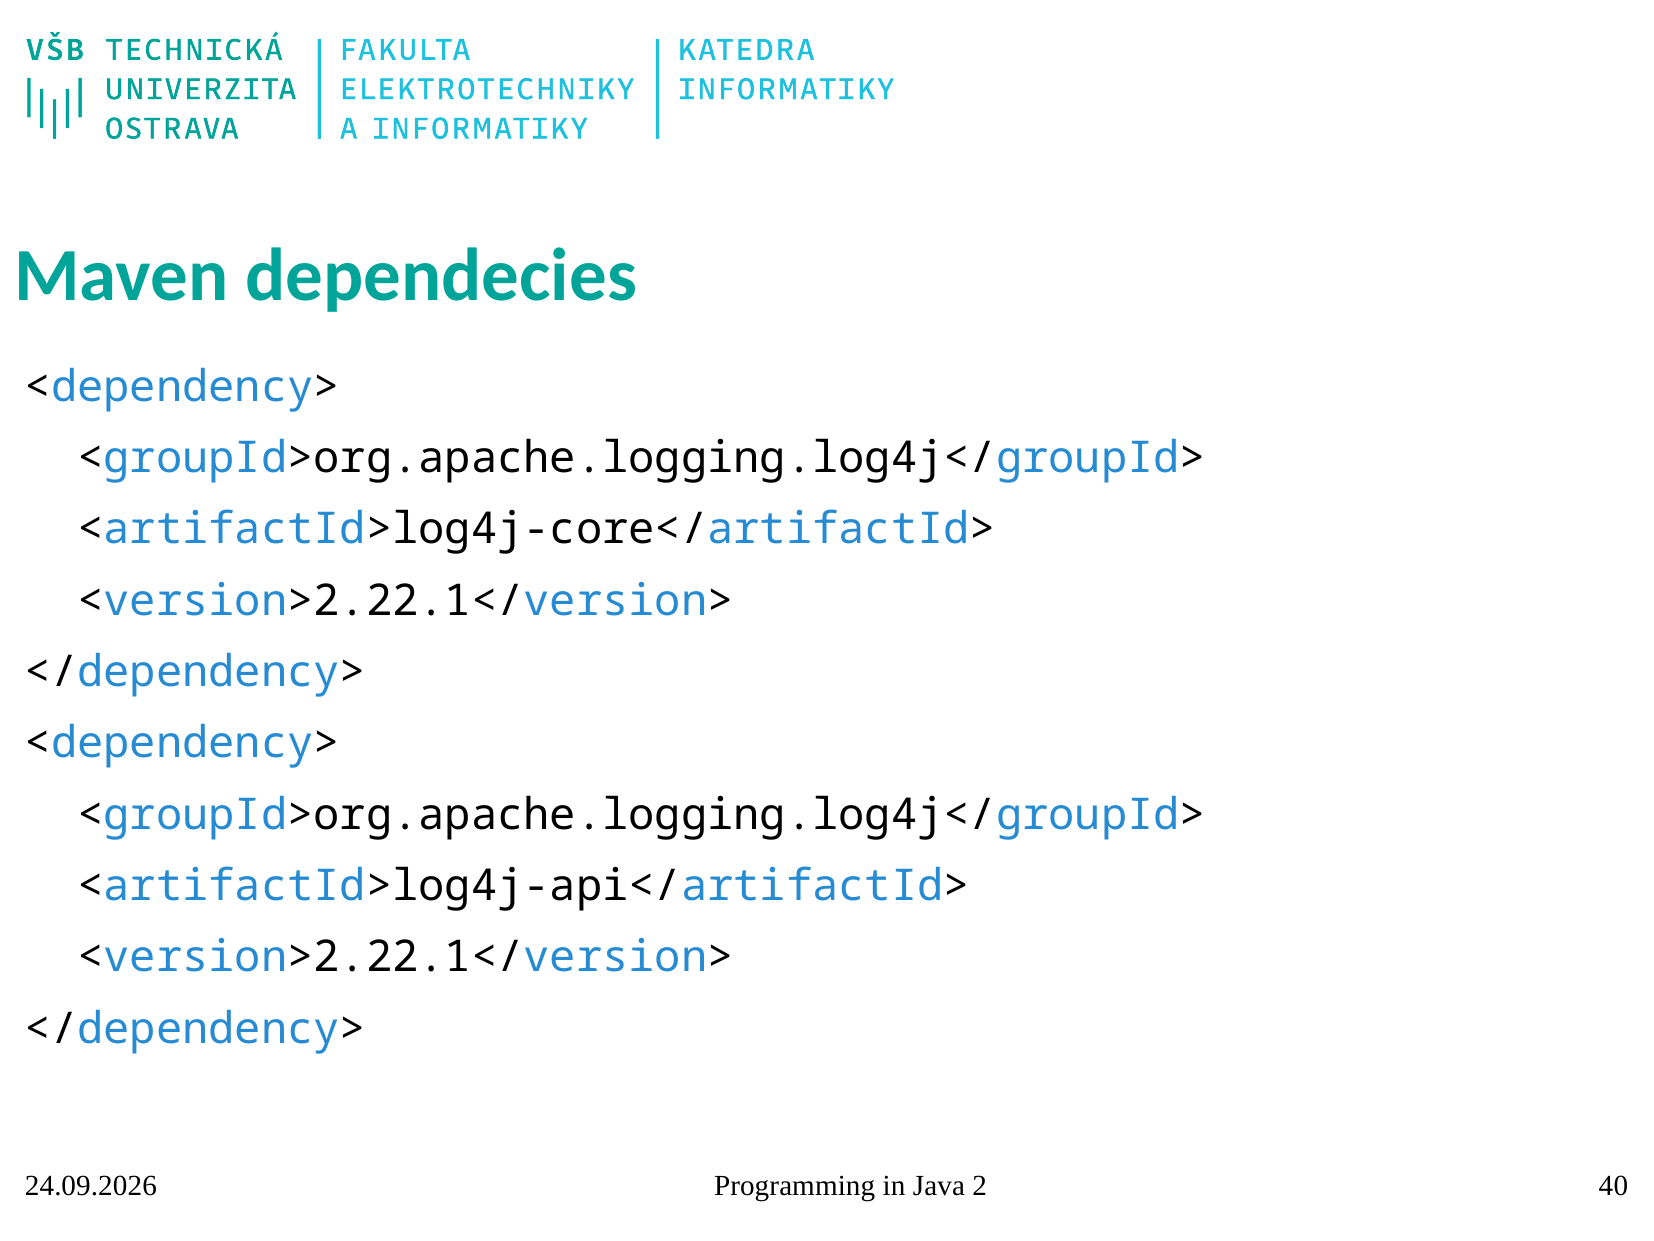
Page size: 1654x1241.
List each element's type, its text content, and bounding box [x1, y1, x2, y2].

list <dependency> <groupId>org.apache.logging.log4j</groupId> <artifactId>log4j-core</artifactId> <version>2.22.1</version> </dependency> <dependency> <groupId>org.apache.logging.log4j</groupId> <artifactId>log4j-api</artifactId> <version>2.22.1</version> </dependency> [24, 354, 1629, 1146]
title Maven dependecies [14, 165, 1619, 319]
picture [26, 31, 894, 139]
